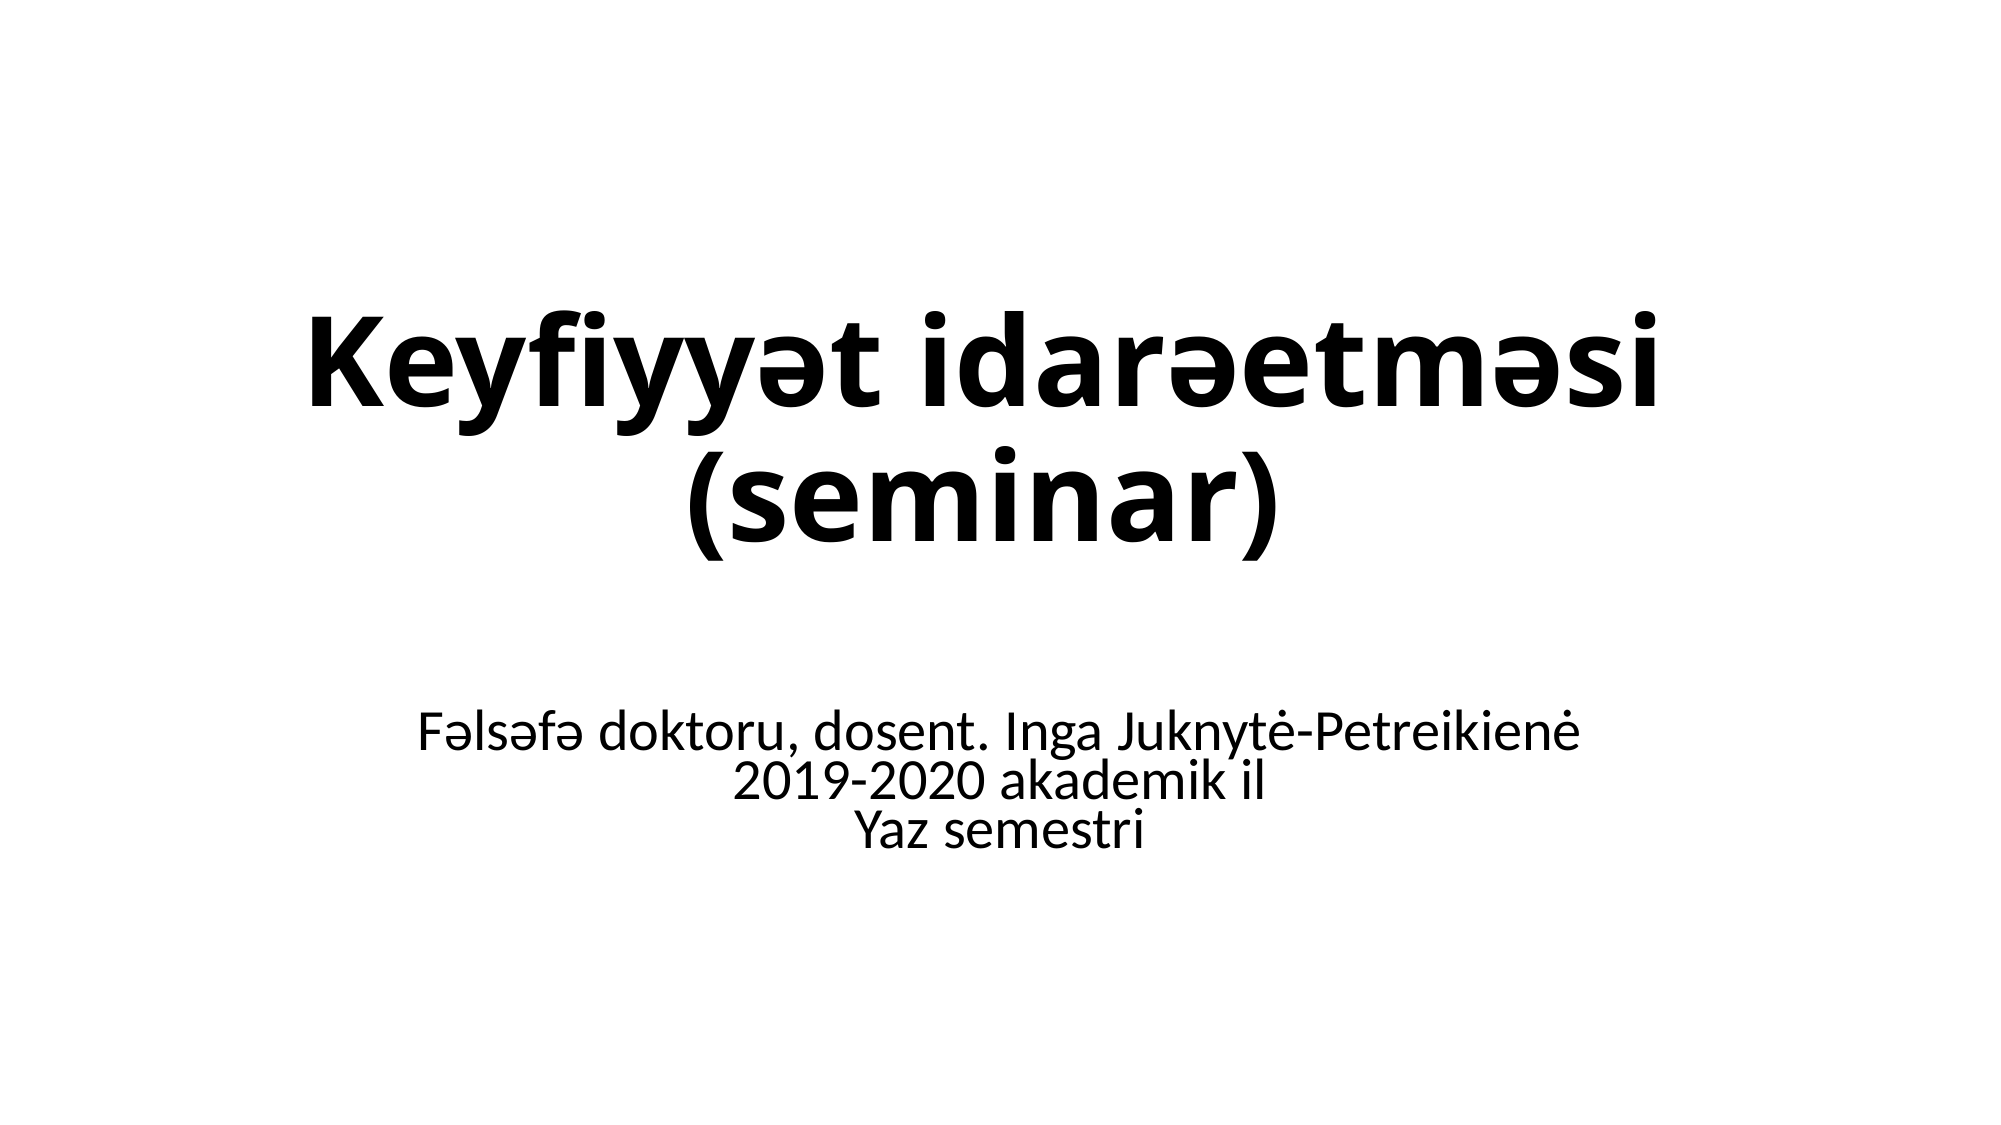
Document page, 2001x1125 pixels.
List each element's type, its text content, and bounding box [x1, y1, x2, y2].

subtitle Fəlsəfə doktoru, dosent. Inga Juknytė-Petreikienė 2019-2020 akademik il Yaz semestri [249, 590, 1750, 863]
title Keyfiyyət idarəetməsi (seminar) [249, 184, 1750, 576]
